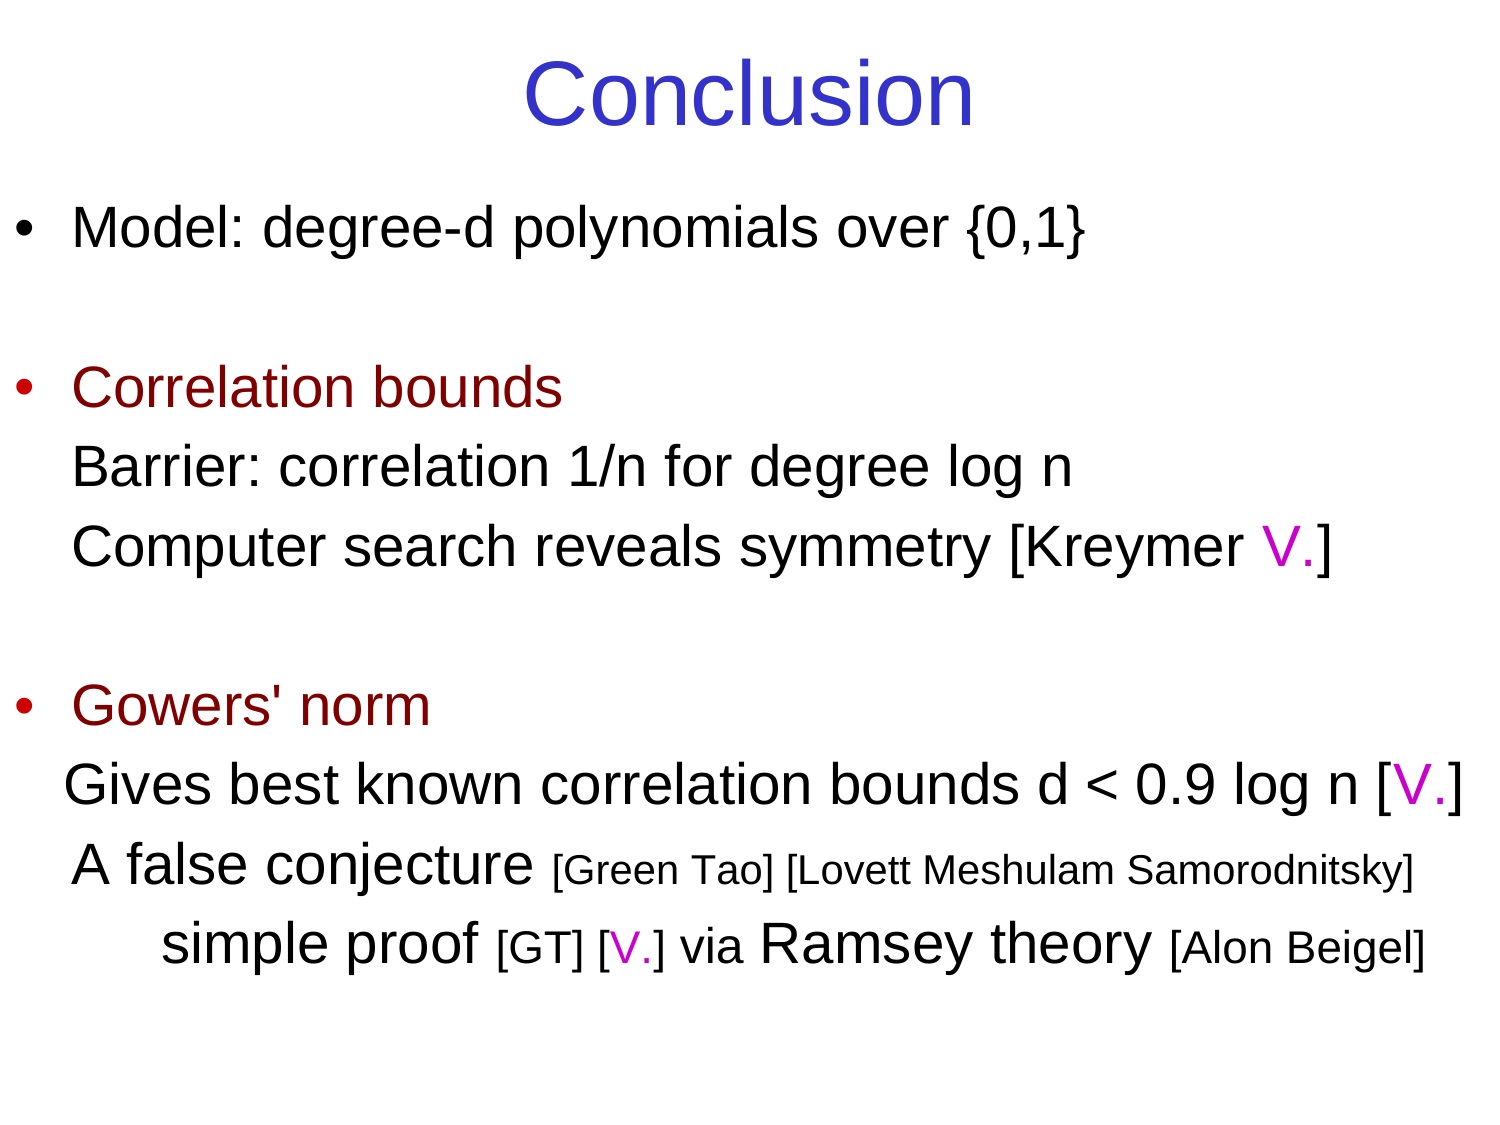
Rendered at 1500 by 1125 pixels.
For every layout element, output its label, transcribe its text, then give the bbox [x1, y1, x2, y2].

list Model: degree-d polynomials over {0,1} Correlation bounds Barrier: correlation 1/n for degree log n Computer search reveals symmetry [Kreymer V.] Gowers' norm Gives best known correlation bounds d < 0.9 log n [V.] A false conjecture [Green Tao] [Lovett Meshulam Samorodnitsky] simple proof [GT] [V.] via Ramsey theory [Alon Beigel] [0, 187, 1500, 1101]
title Conclusion [75, 0, 1426, 188]
